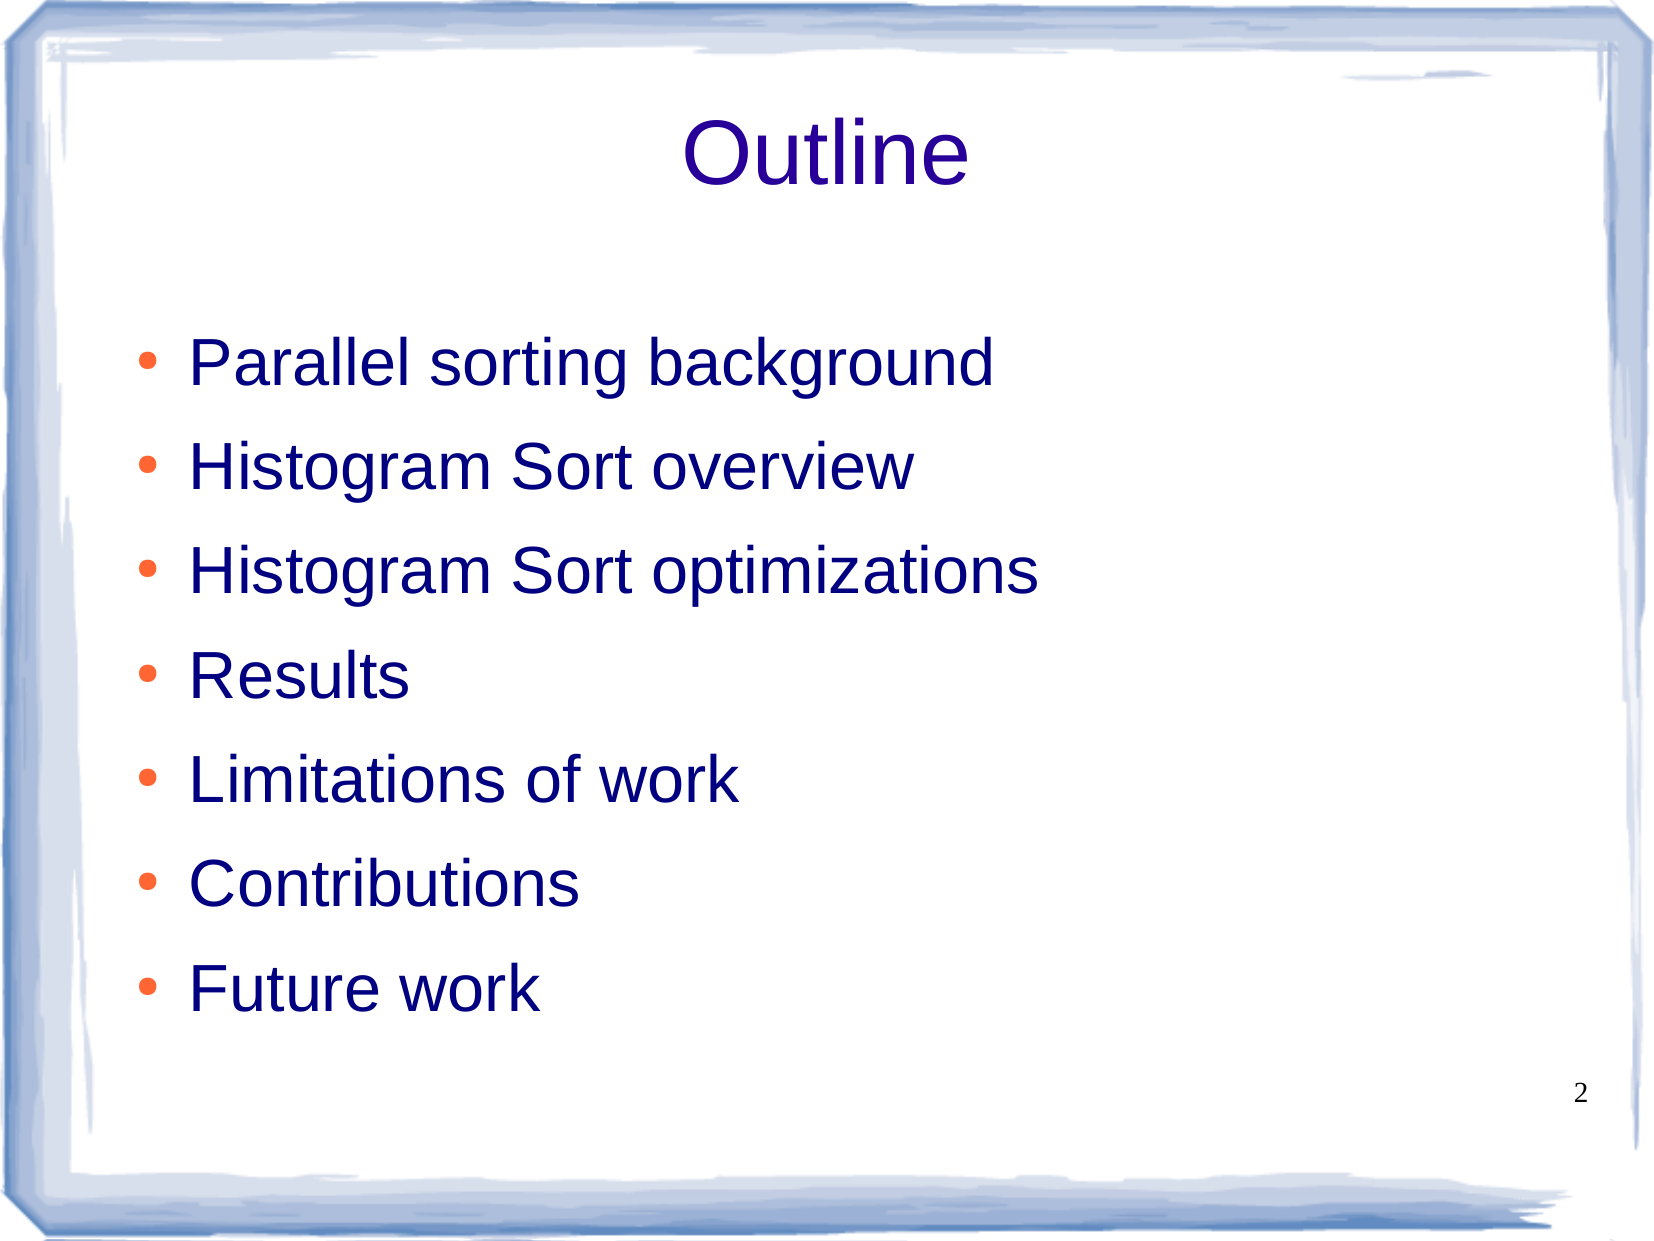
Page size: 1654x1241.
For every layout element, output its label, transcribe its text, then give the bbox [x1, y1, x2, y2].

title Outline [82, 49, 1571, 257]
picture [0, 0, 1654, 1241]
list Parallel sorting background Histogram Sort overview Histogram Sort optimizations Results Limitations of work Contributions Future work [118, 324, 1571, 1144]
